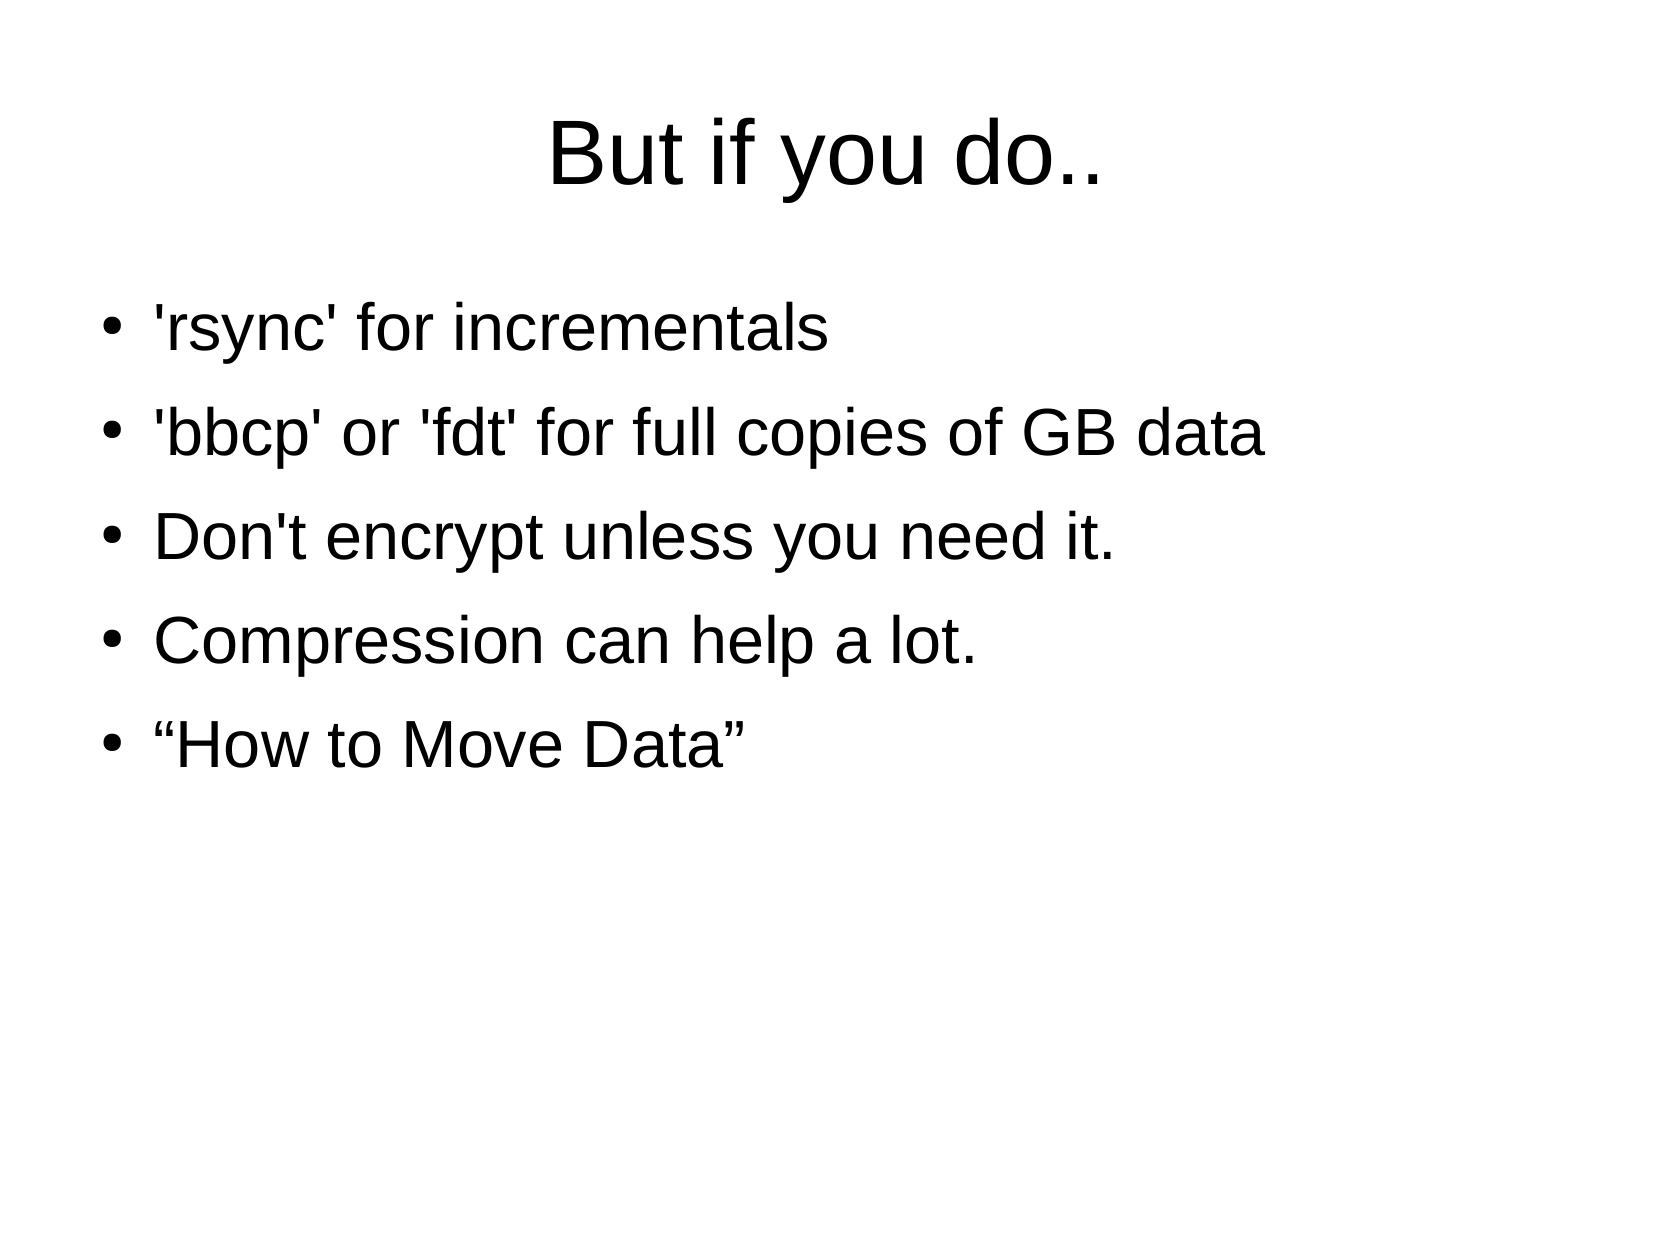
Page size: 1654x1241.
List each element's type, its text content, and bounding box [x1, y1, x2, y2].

list 'rsync' for incrementals 'bbcp' or 'fdt' for full copies of GB data Don't encrypt unless you need it. Compression can help a lot. “How to Move Data” [82, 290, 1571, 1094]
title But if you do.. [82, 56, 1571, 250]
